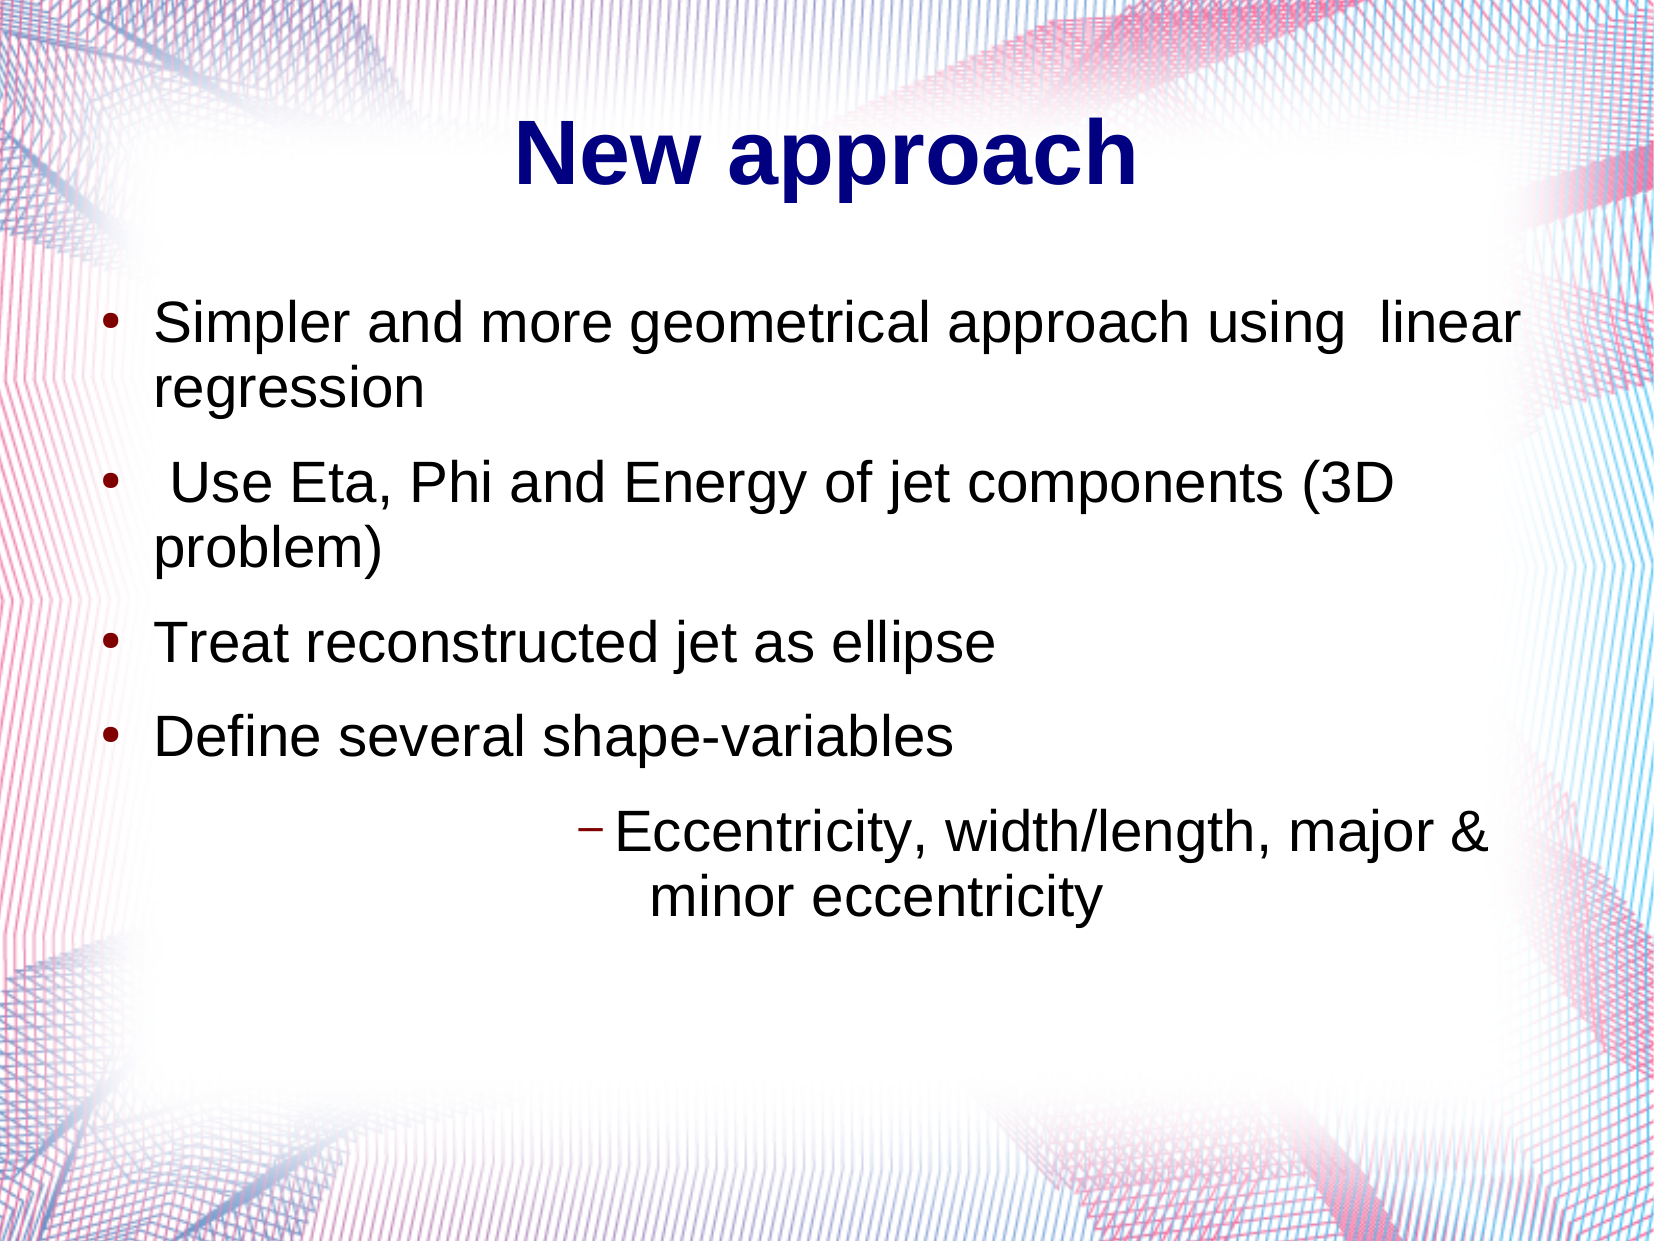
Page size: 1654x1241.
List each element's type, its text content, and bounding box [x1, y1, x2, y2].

list Simpler and more geometrical approach using linear regression Use Eta, Phi and Energy of jet components (3D problem) Treat reconstructed jet as ellipse Define several shape-variables Eccentricity, width/length, major & minor eccentricity [82, 290, 1571, 1109]
title New approach [82, 56, 1571, 250]
picture [0, 0, 1654, 1241]
